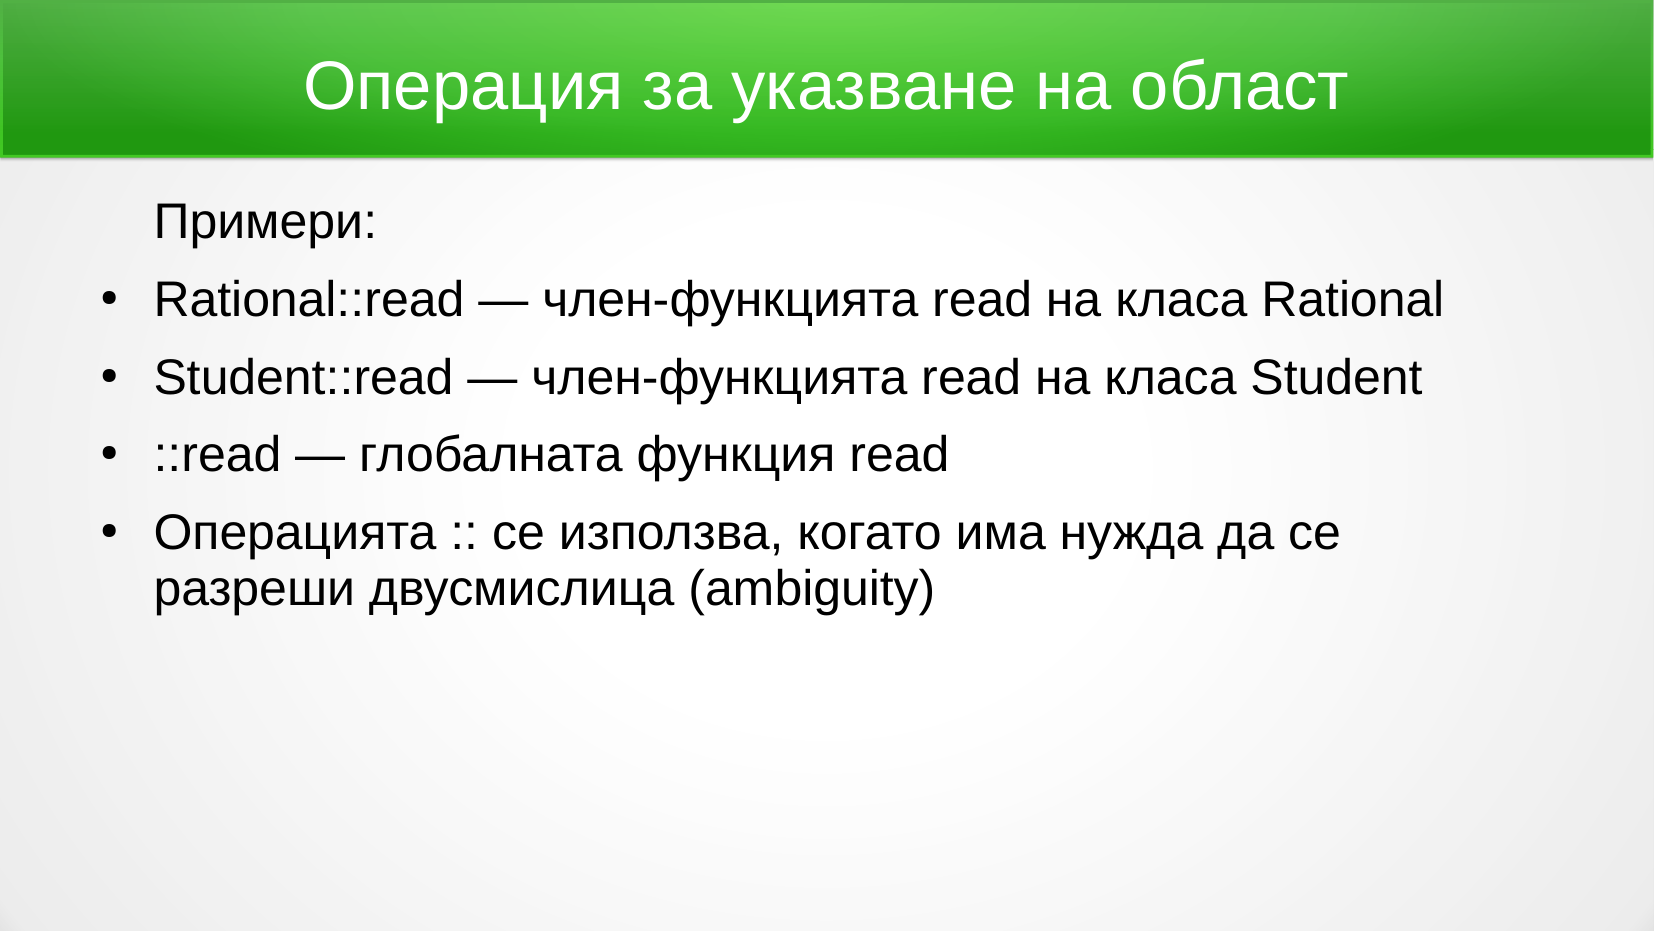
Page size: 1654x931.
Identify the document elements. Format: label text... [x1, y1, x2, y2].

title Операция за указване на област [82, 37, 1571, 135]
list Примери: Rational::read — член-функцията read на класа Rational Student::read — член-функцията read на класа Student ::read — глобалната функция read Операцията :: се използва, когато има нужда да се разреши двусмислица (ambiguity) [82, 193, 1538, 898]
